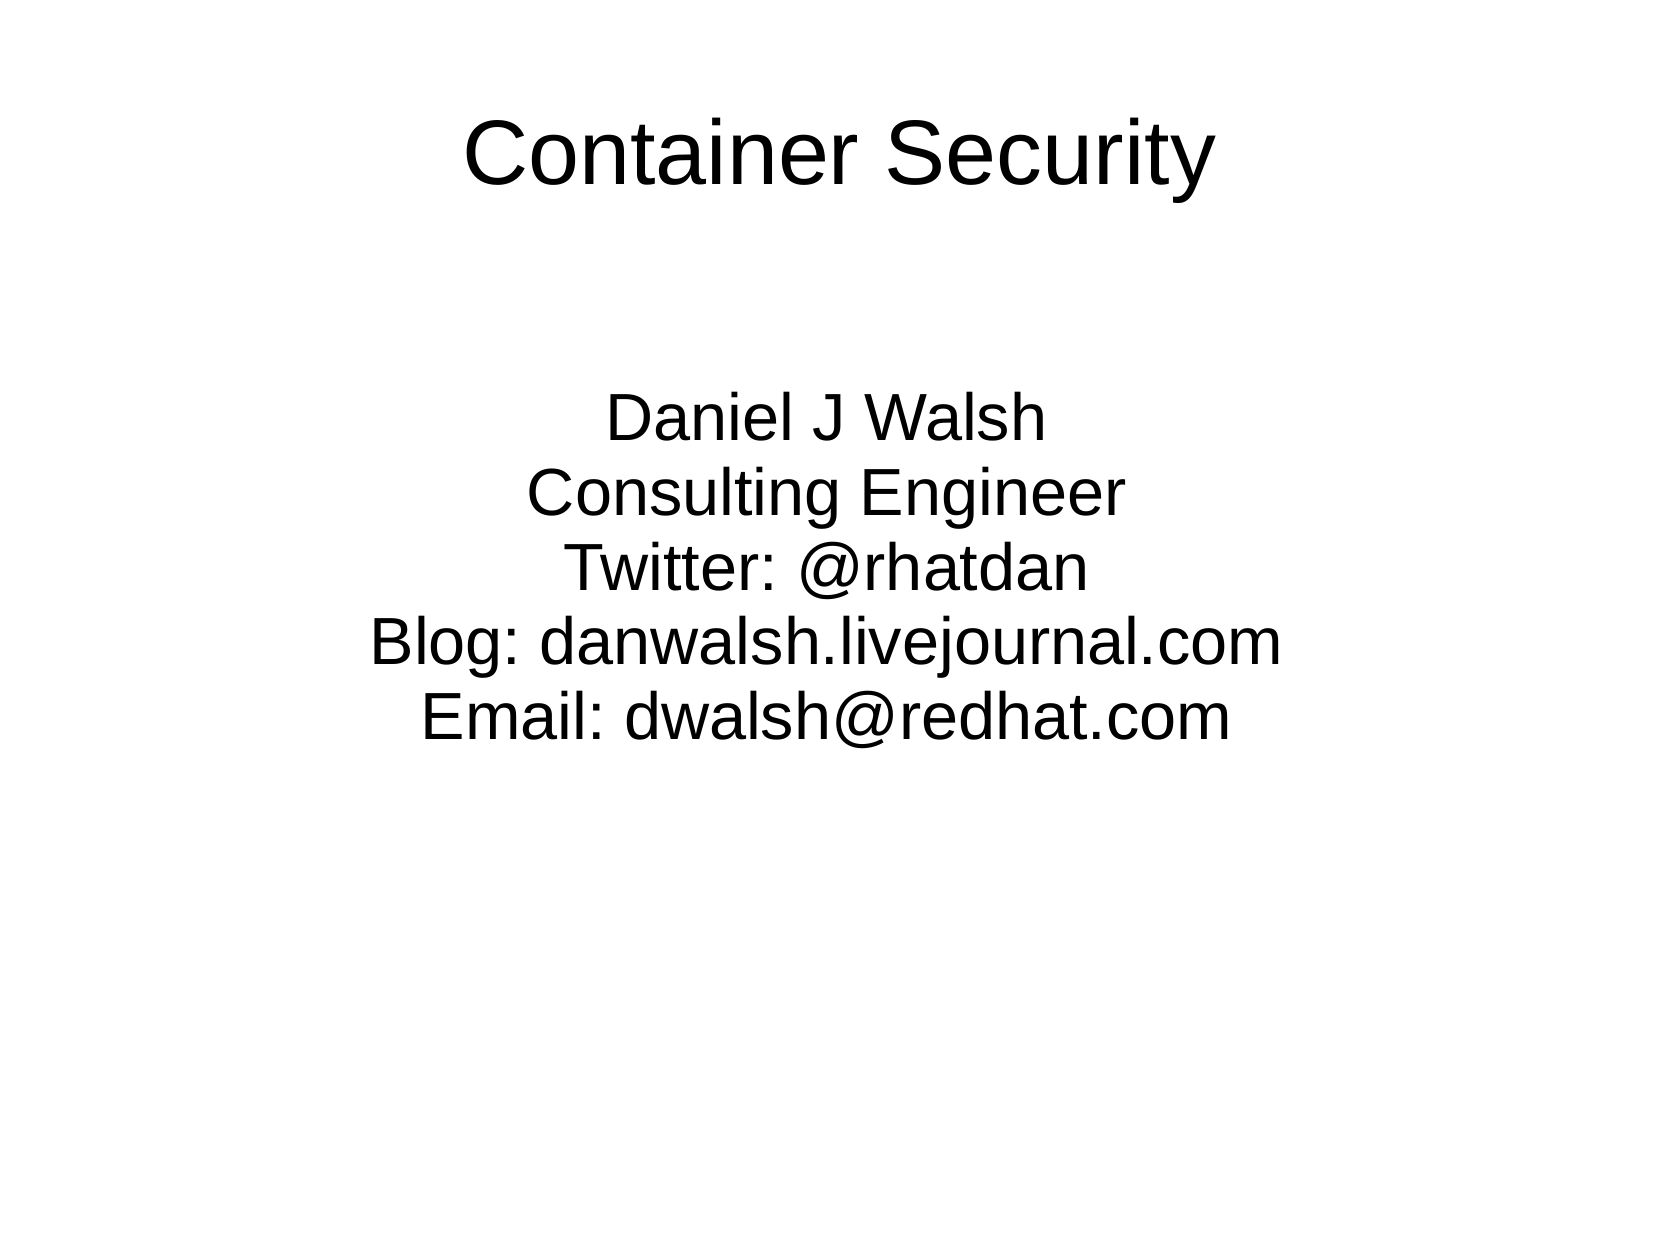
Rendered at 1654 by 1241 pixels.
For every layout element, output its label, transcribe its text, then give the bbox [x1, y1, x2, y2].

subtitle Daniel J Walsh Consulting Engineer Twitter: @rhatdan Blog: danwalsh.livejournal.com Email: dwalsh@redhat.com [82, 49, 1571, 1010]
